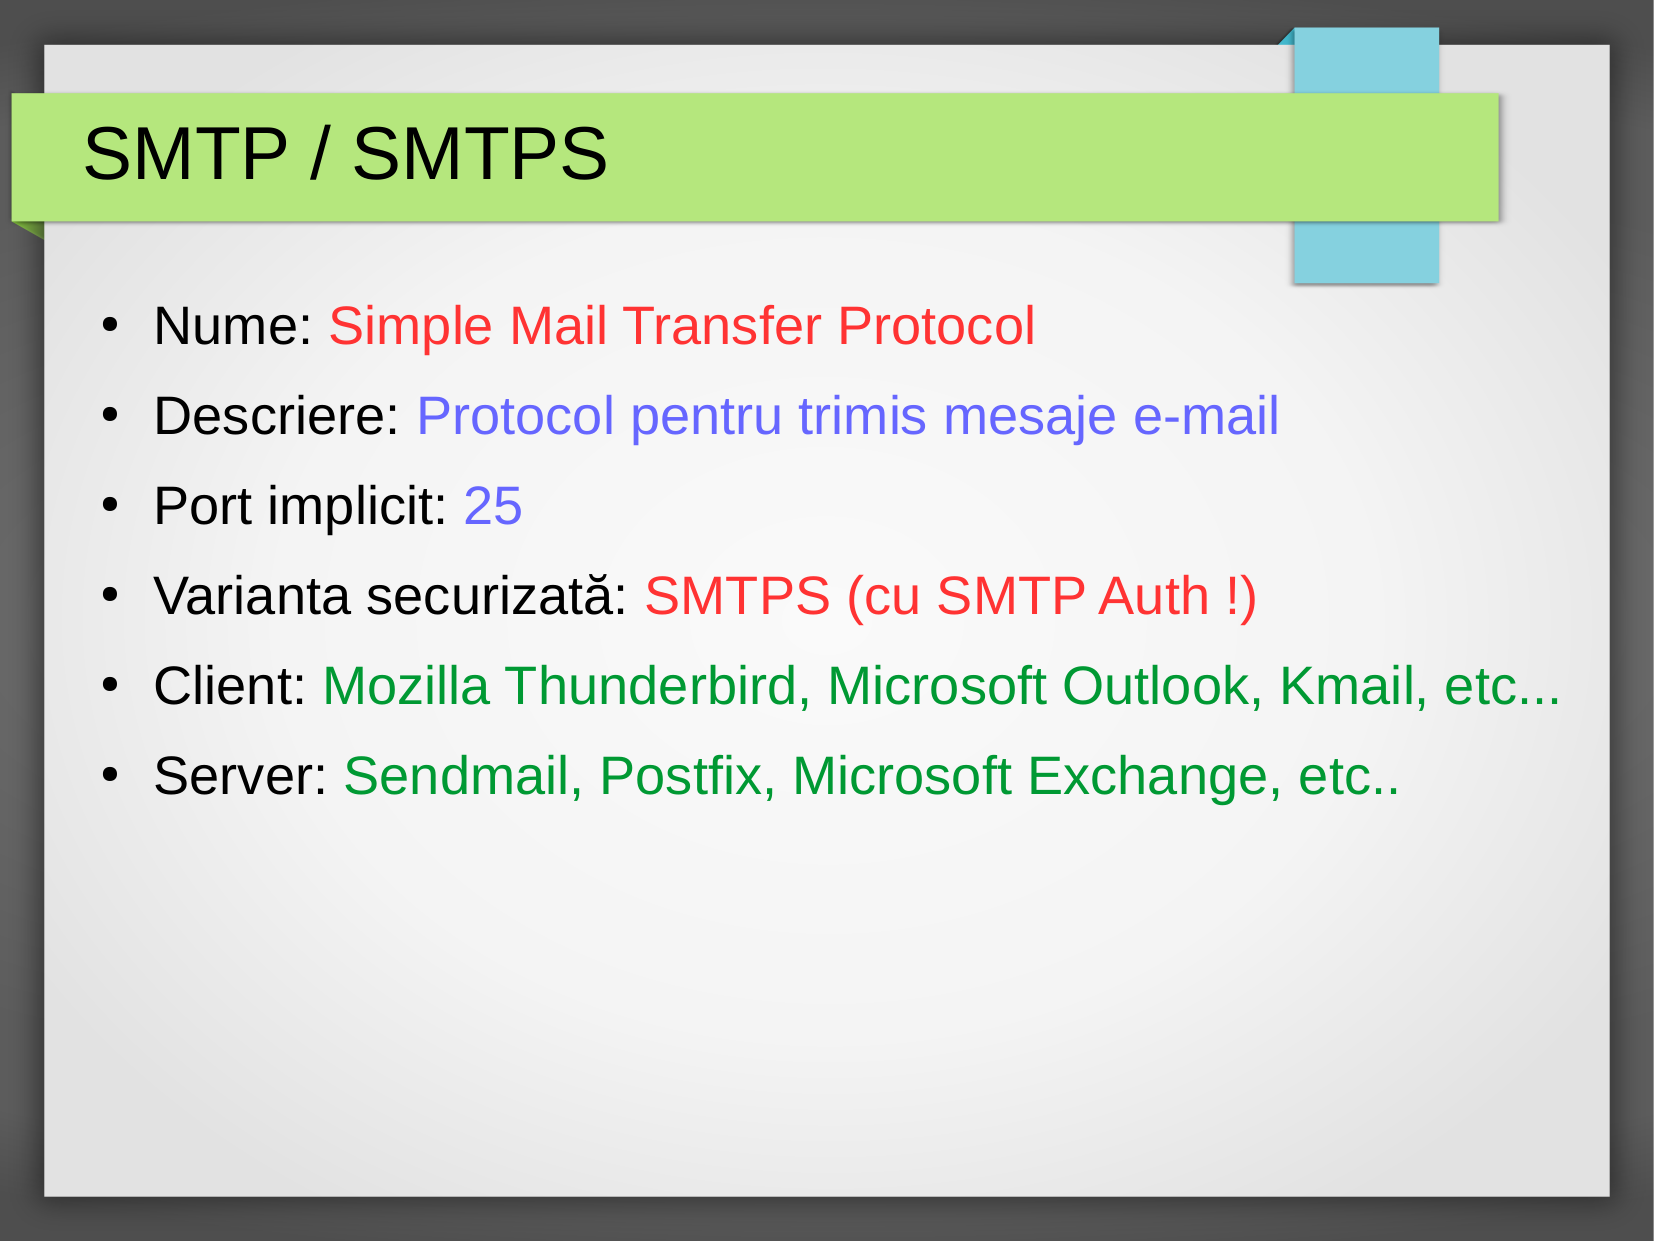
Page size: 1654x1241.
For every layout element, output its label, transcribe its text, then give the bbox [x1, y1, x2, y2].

picture [0, 0, 1654, 1241]
list Nume: Simple Mail Transfer Protocol Descriere: Protocol pentru trimis mesaje e-mail Port implicit: 25 Varianta securizată: SMTPS (cu SMTP Auth !) Client: Mozilla Thunderbird, Microsoft Outlook, Kmail, etc... Server: Sendmail, Postfix, Microsoft Exchange, etc.. [82, 295, 1571, 1015]
title SMTP / SMTPS [82, 94, 1264, 213]
